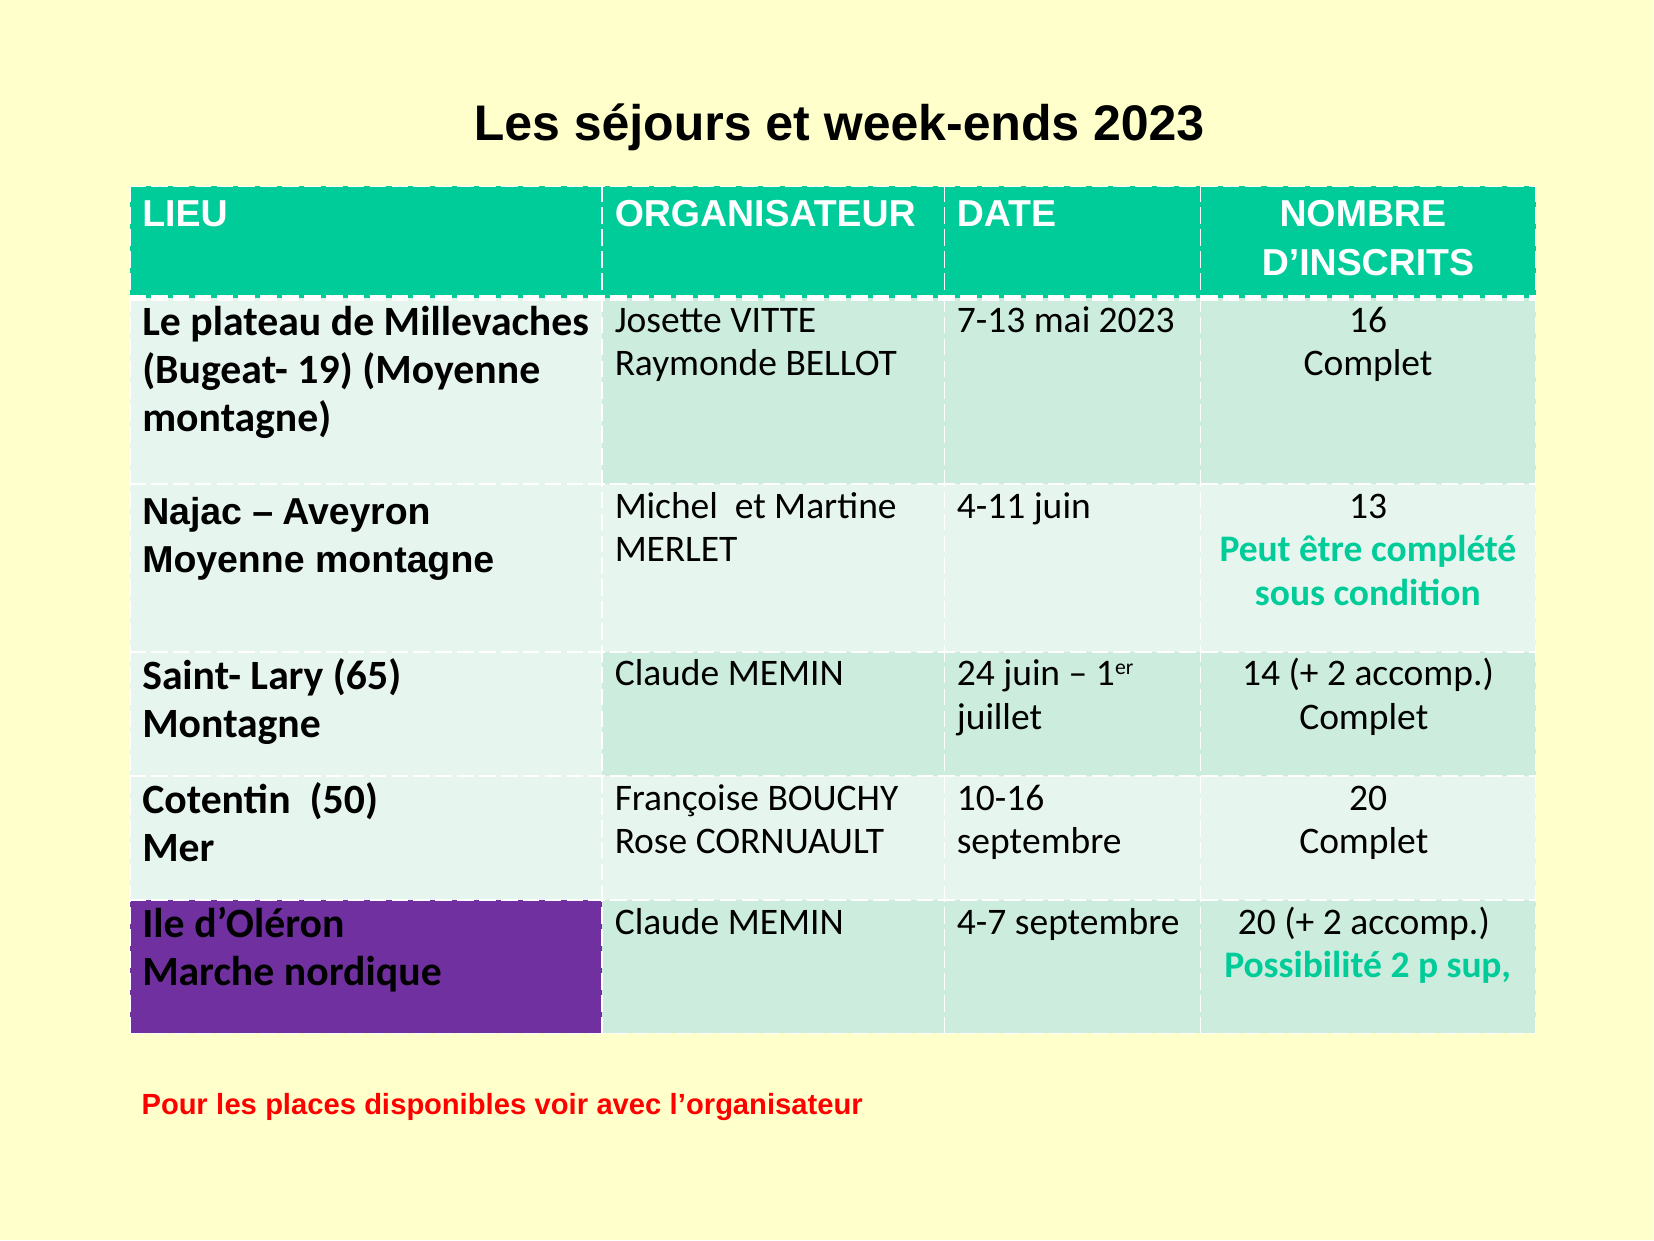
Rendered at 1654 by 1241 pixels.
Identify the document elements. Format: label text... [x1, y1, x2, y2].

table_cell 24 juin – 1er juillet [945, 652, 1201, 776]
table_cell 16 Complet [1201, 298, 1536, 484]
title Les séjours et week-ends 2023 [136, 86, 1543, 217]
text_box Pour les places disponibles voir avec l’organisateur [141, 1058, 1524, 1152]
table_header LIEU [130, 186, 602, 298]
table_cell Claude MEMIN [602, 652, 945, 776]
table_cell 4-7 septembre [945, 900, 1201, 1033]
table_header DATE [945, 186, 1201, 298]
table_cell Le plateau de Millevaches (Bugeat- 19) (Moyenne montagne) [130, 298, 602, 484]
table_cell Saint- Lary (65) Montagne [130, 652, 602, 776]
table_cell 7-13 mai 2023 [945, 298, 1201, 484]
table_header NOMBRE D’INSCRITS [1201, 186, 1536, 298]
table_header ORGANISATEUR [602, 186, 945, 298]
table_cell 13 Peut être complété sous condition [1201, 484, 1536, 652]
table_cell Michel et Martine MERLET [602, 484, 945, 652]
table_cell 14 (+ 2 accomp.) Complet [1201, 652, 1536, 776]
table_cell Françoise BOUCHY Rose CORNUAULT [602, 776, 945, 900]
table_cell Claude MEMIN [602, 900, 945, 1033]
table_cell Cotentin (50) Mer [130, 776, 602, 900]
table_cell Ile d’Oléron Marche nordique [130, 900, 602, 1033]
table_cell 20 Complet [1201, 776, 1536, 900]
table_cell 10-16 septembre [945, 776, 1201, 900]
table_cell 4-11 juin [945, 484, 1201, 652]
table_cell Josette VITTE Raymonde BELLOT [602, 298, 945, 484]
table_cell 20 (+ 2 accomp.) Possibilité 2 p sup, [1201, 900, 1536, 1033]
table_cell Najac – Aveyron Moyenne montagne [130, 484, 602, 652]
